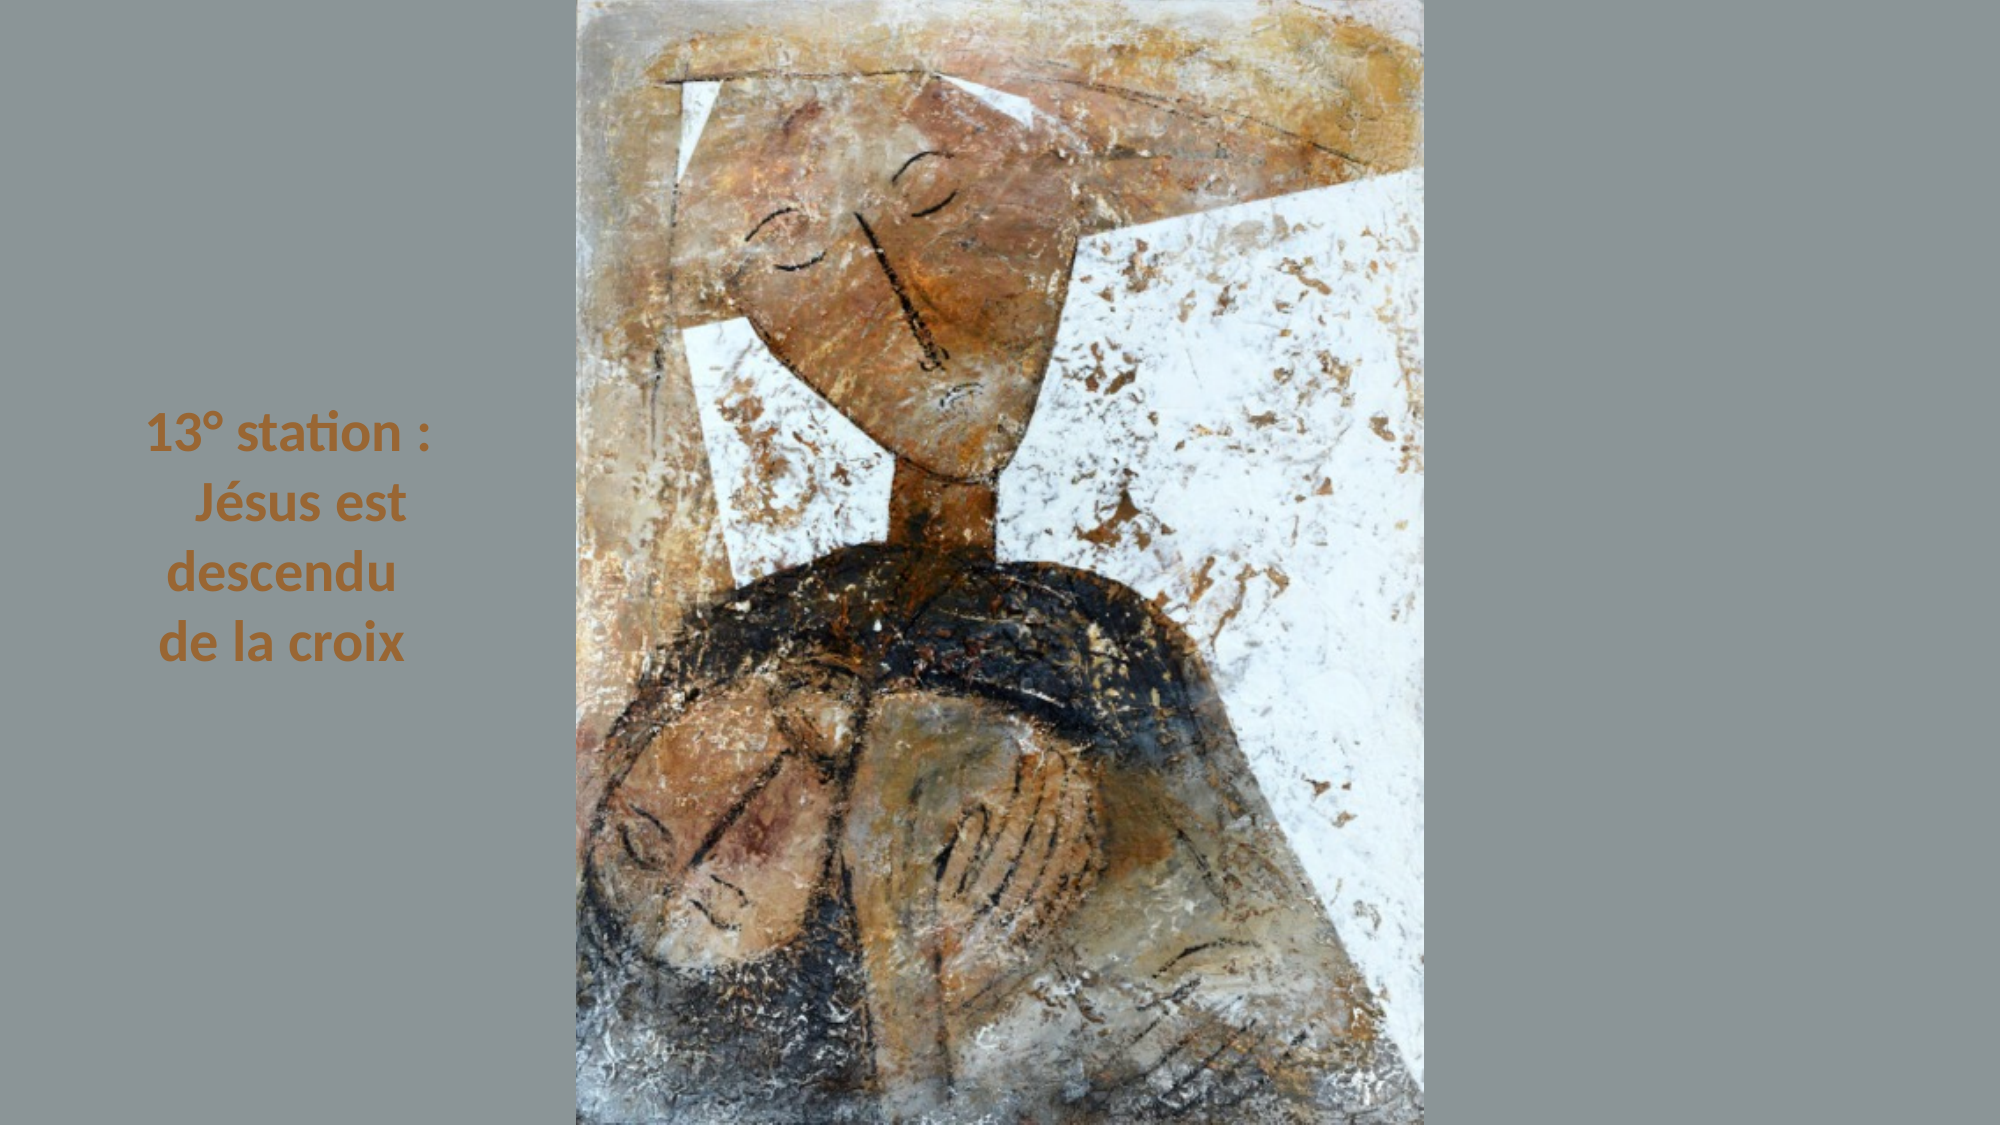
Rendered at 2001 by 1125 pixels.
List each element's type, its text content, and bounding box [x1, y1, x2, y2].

text_box 13° station : Jésus est descendu de la croix [118, 385, 458, 684]
picture [0, 0, 2000, 1125]
